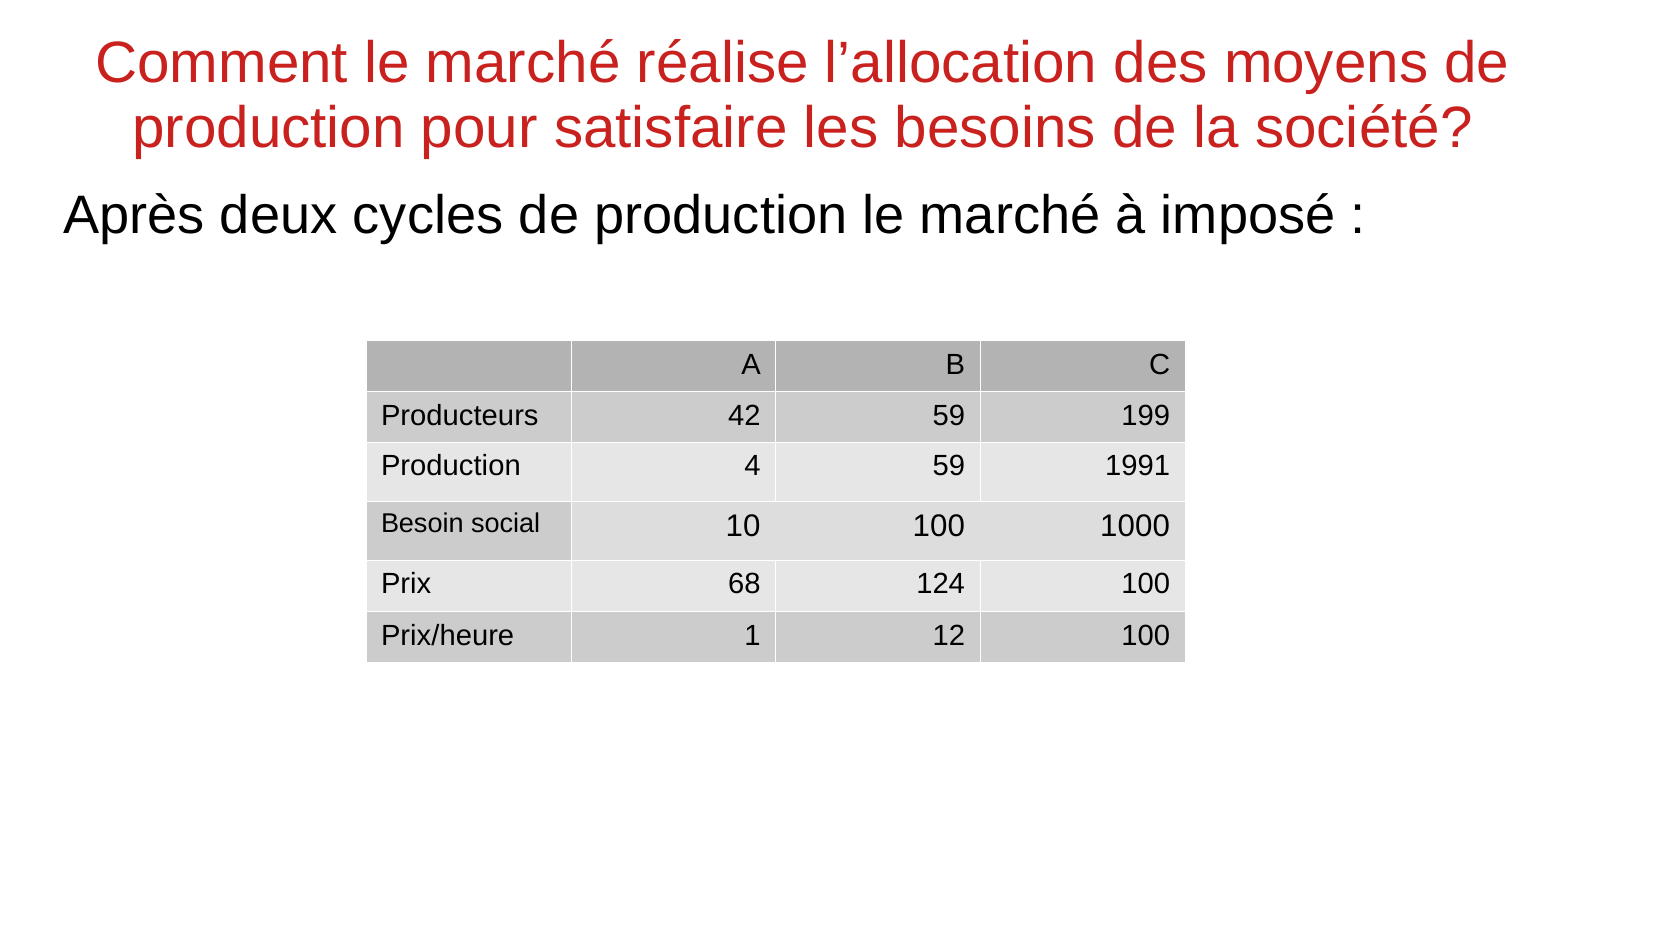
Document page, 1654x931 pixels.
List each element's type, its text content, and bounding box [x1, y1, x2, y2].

table_cell Prix [367, 561, 571, 611]
table_header [367, 341, 571, 391]
table_cell 59 [776, 392, 980, 442]
table_cell Prix/heure [367, 612, 571, 662]
table_cell 10 [572, 502, 775, 560]
table_cell Producteurs [367, 392, 571, 442]
table_cell 1 [572, 612, 775, 662]
table_cell 199 [981, 392, 1185, 442]
table_cell 1000 [980, 502, 1185, 560]
table_cell 1991 [981, 443, 1185, 501]
table_cell 124 [776, 561, 980, 611]
table_cell 59 [776, 443, 980, 501]
table_cell 42 [572, 392, 775, 442]
table_cell 12 [776, 612, 980, 662]
table_header A [572, 341, 775, 391]
table_cell 100 [981, 561, 1185, 611]
table_cell 68 [572, 561, 775, 611]
table_cell Besoin social [367, 502, 571, 560]
table_cell Production [367, 443, 571, 501]
table_cell 100 [981, 612, 1185, 662]
table_header C [981, 341, 1185, 391]
table_cell 4 [572, 443, 775, 501]
title Comment le marché réalise l’allocation des moyens de production pour satisfaire les besoins de la société? [82, 0, 1525, 177]
table_cell 100 [775, 502, 980, 560]
text_box Après deux cycles de production le marché à imposé : [48, 177, 1630, 260]
table_header B [776, 341, 980, 391]
